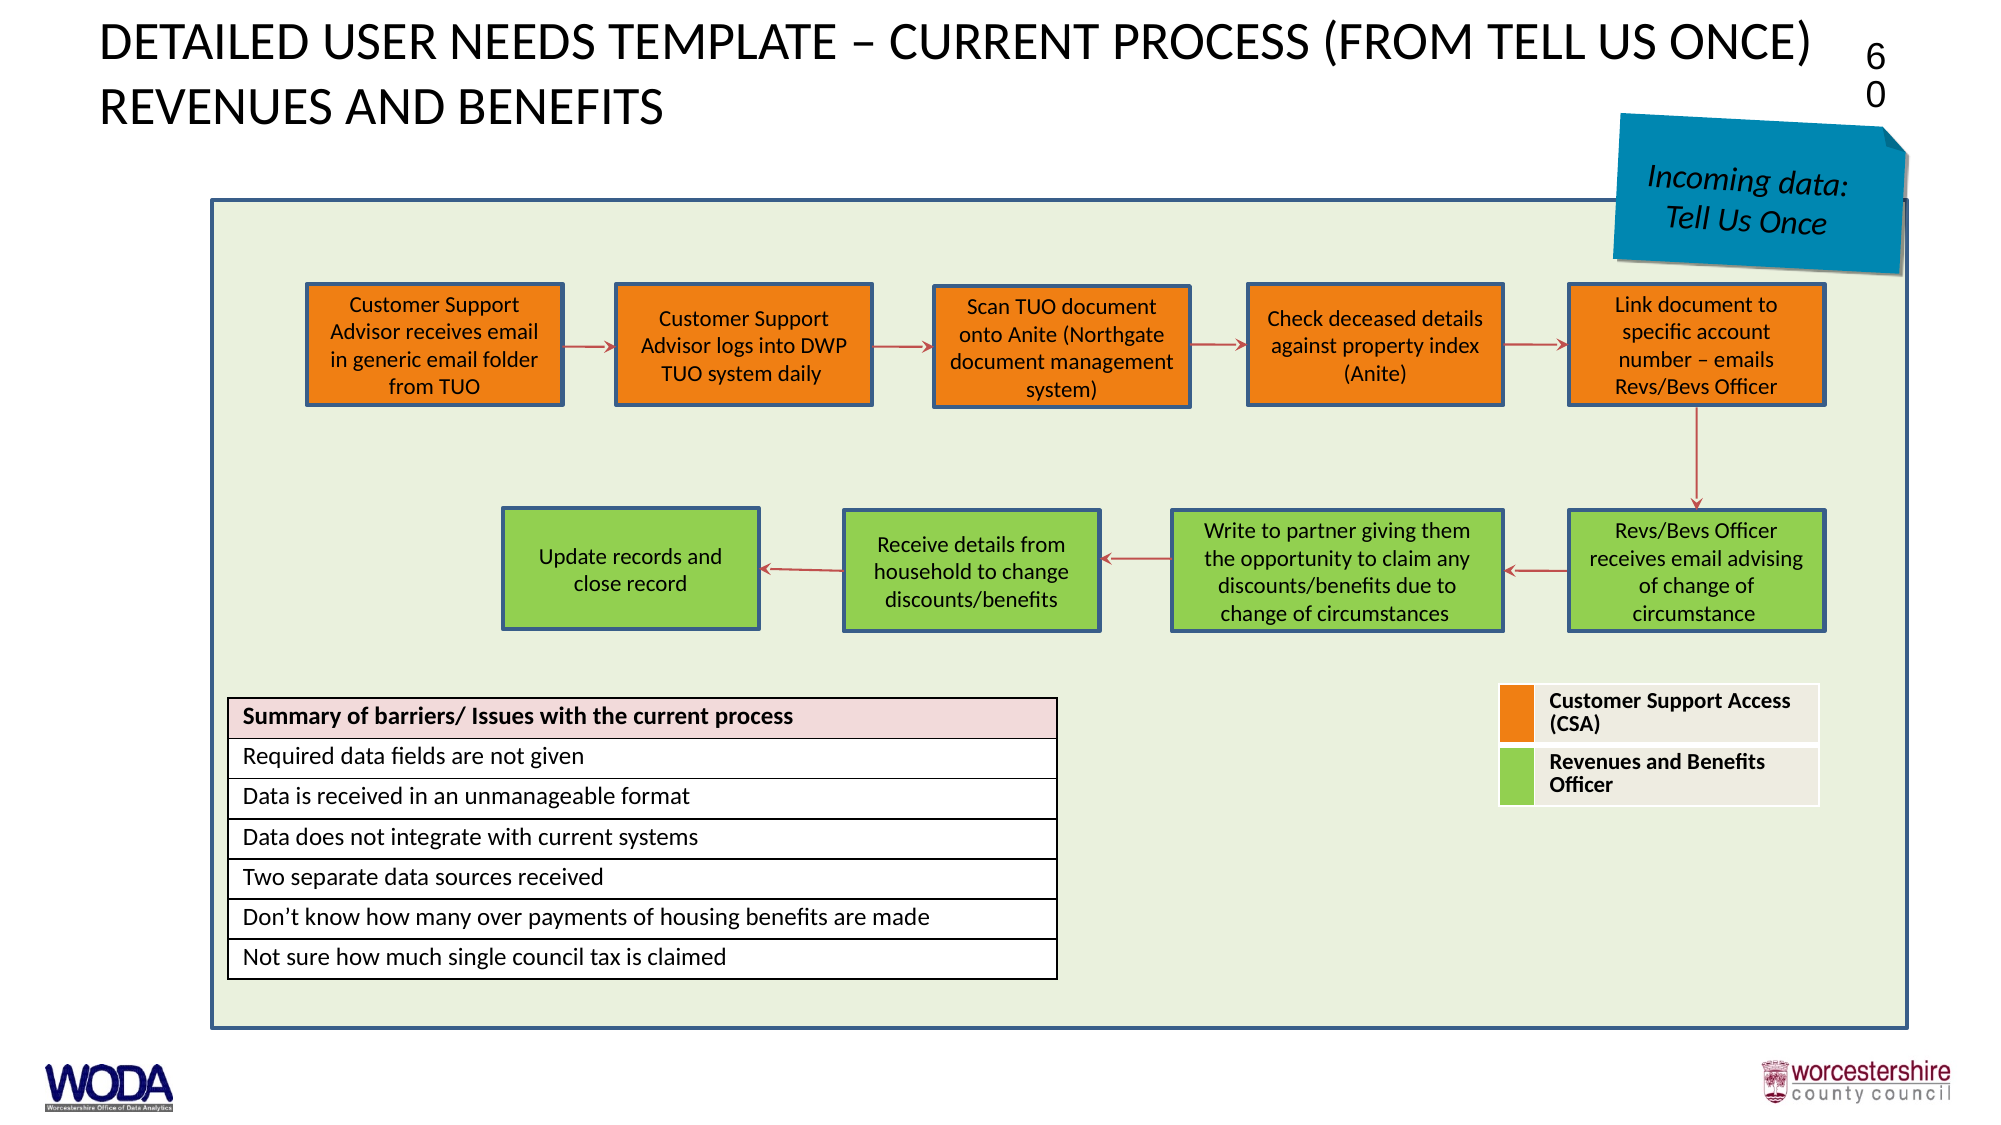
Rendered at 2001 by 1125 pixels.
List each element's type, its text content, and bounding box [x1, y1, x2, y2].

text_box Write to partner giving them the opportunity to claim any discounts/benefits due to change of circumstances [1172, 510, 1504, 632]
title DETAILED USER NEEDS TEMPLATE – CURRENT PROCESS (FROM TELL US ONCE) REVENUES AND BENEFITS [99, 5, 1900, 193]
text_box Revs/Bevs Officer receives email advising of change of circumstance [1568, 510, 1825, 632]
text_box Customer Support Advisor logs into DWP TUO system daily [616, 283, 873, 405]
text_box Scan TUO document onto Anite (Northgate document management system) [934, 286, 1190, 408]
table_cell Not sure how much single council tax is claimed [229, 940, 1056, 978]
text_box Update records and close record [502, 508, 759, 630]
table_cell Data is received in an unmanageable format [229, 779, 1056, 818]
table_cell [1500, 748, 1534, 805]
text_box Check deceased details against property index (Anite) [1247, 283, 1504, 405]
text_box Link document to specific account number – emails Revs/Bevs Officer [1568, 283, 1825, 405]
text_box Customer Support Advisor receives email in generic email folder from TUO [306, 283, 563, 405]
table_header Summary of barriers/ Issues with the current process [229, 699, 1056, 738]
text_box [212, 127, 1907, 1029]
picture [1749, 1049, 1971, 1114]
table_header Customer Support Access (CSA) [1535, 685, 1818, 742]
table_cell Required data fields are not given [229, 739, 1056, 778]
table_cell Two separate data sources received [229, 860, 1056, 898]
text_box Receive details from household to change discounts/benefits [843, 510, 1100, 632]
text_box Incoming data: Tell Us Once [1612, 112, 1883, 273]
picture [45, 1064, 173, 1112]
table_cell Revenues and Benefits Officer [1535, 748, 1818, 805]
table_cell Don’t know how many over payments of housing benefits are made [229, 900, 1056, 938]
table_cell Data does not integrate with current systems [229, 820, 1056, 858]
table_header [1500, 685, 1534, 742]
